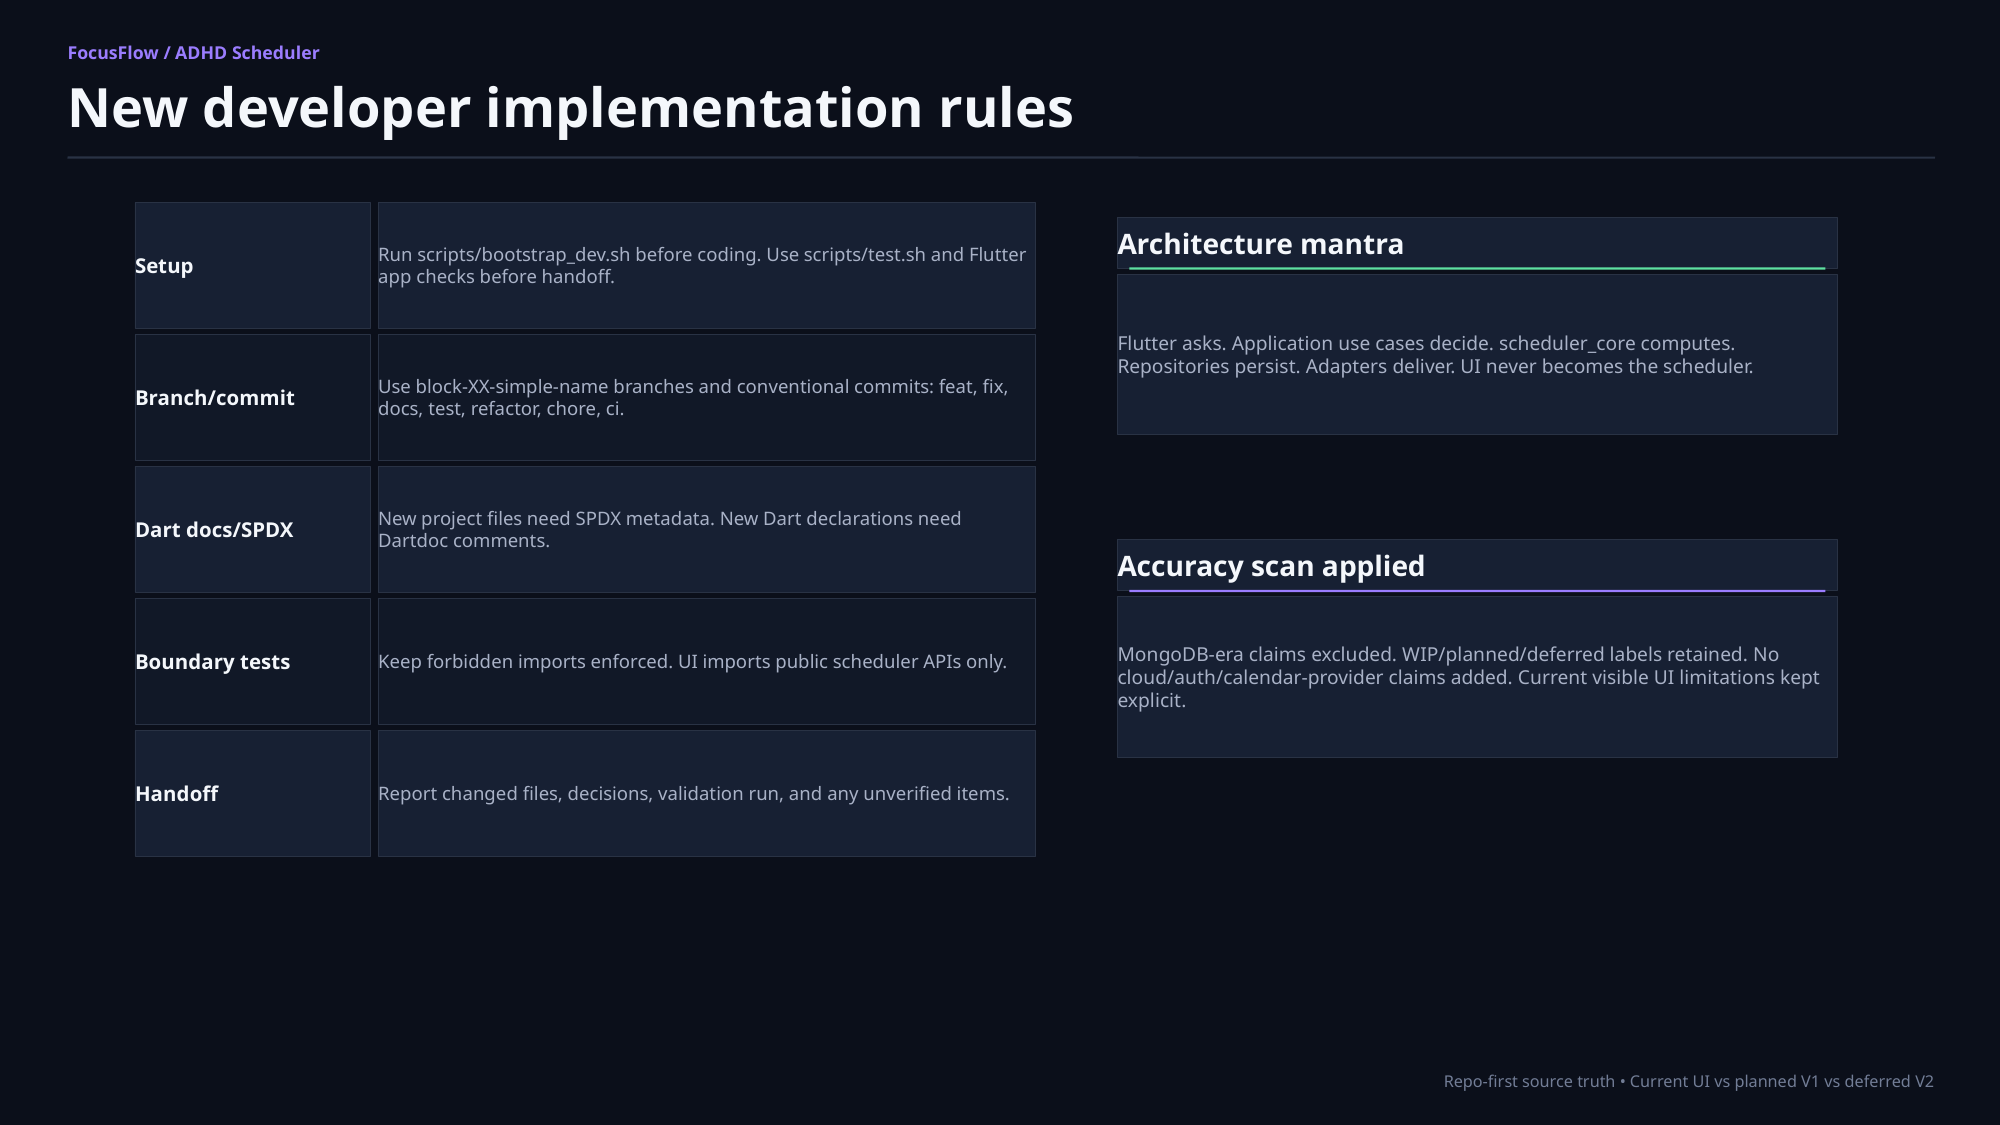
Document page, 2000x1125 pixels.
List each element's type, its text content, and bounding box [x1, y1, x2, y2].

text_box Use block-XX-simple-name branches and conventional commits: feat, fix, docs, test, refactor, chore, ci. [378, 334, 1035, 461]
text_box Report changed files, decisions, validation run, and any unverified items. [378, 730, 1035, 857]
text_box Repo-first source truth • Current UI vs planned V1 vs deferred V2 [1229, 1069, 1935, 1092]
text_box Flutter asks. Application use cases decide. scheduler_core computes. Repositories persist. Adapters deliver. UI never becomes the scheduler. [1117, 274, 1838, 435]
text_box FocusFlow / ADHD Scheduler [67, 36, 923, 69]
text_box Handoff [134, 730, 371, 857]
text_box Keep forbidden imports enforced. UI imports public scheduler APIs only. [378, 598, 1035, 725]
text_box Run scripts/bootstrap_dev.sh before coding. Use scripts/test.sh and Flutter app checks before handoff. [378, 202, 1035, 329]
text_box Architecture mantra [1117, 217, 1838, 269]
text_box Accuracy scan applied [1117, 539, 1838, 591]
text_box Boundary tests [134, 598, 371, 725]
text_box New developer implementation rules [67, 71, 1508, 140]
text_box Setup [134, 202, 371, 329]
text_box New project files need SPDX metadata. New Dart declarations need Dartdoc comments. [378, 466, 1035, 593]
text_box Dart docs/SPDX [134, 466, 371, 593]
text_box MongoDB-era claims excluded. WIP/planned/deferred labels retained. No cloud/auth/calendar-provider claims added. Current visible UI limitations kept explicit. [1117, 596, 1838, 758]
text_box Branch/commit [134, 334, 371, 461]
